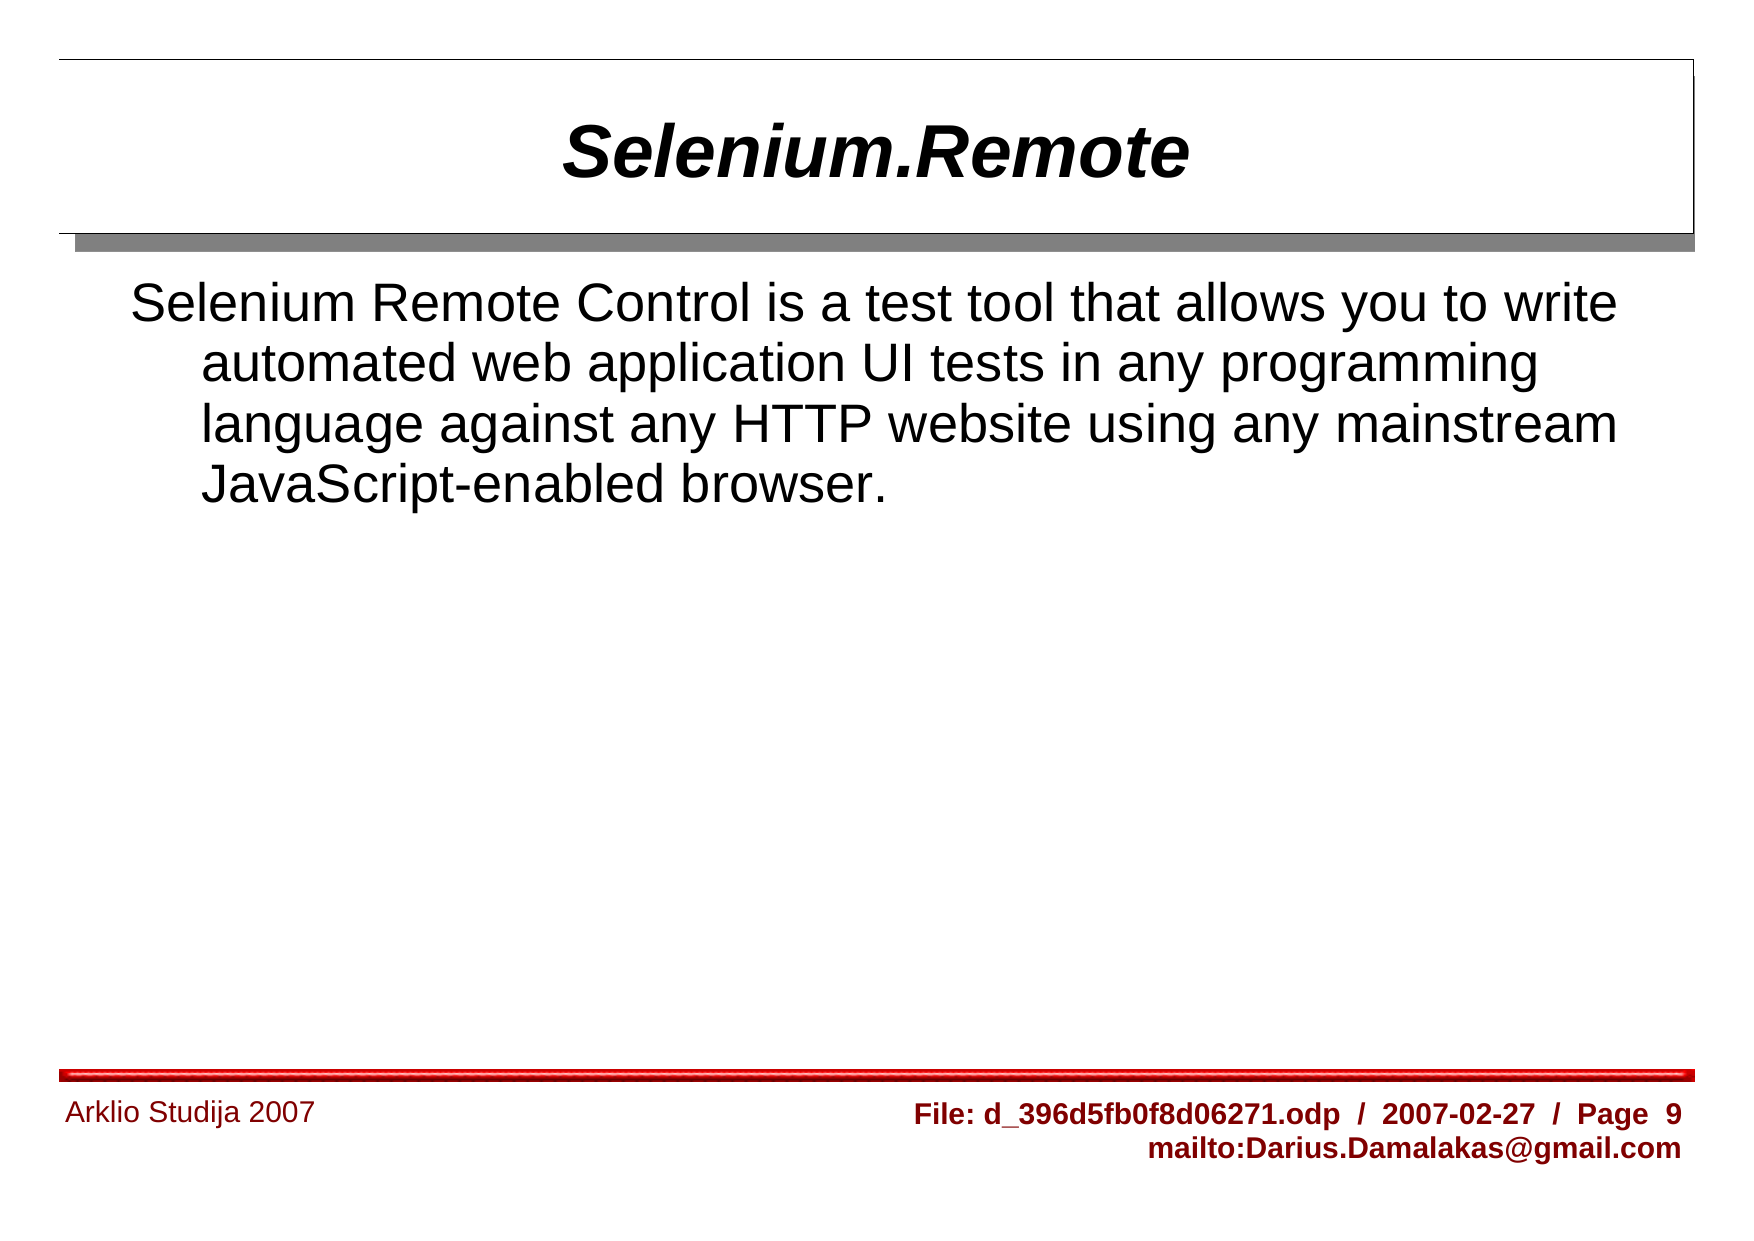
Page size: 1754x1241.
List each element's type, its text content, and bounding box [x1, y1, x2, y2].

picture [59, 1069, 1695, 1082]
title Selenium.Remote [59, 59, 1695, 244]
list Selenium Remote Control is a test tool that allows you to write automated web application UI tests in any programming language against any HTTP website using any mainstream JavaScript-enabled browser. [71, 272, 1695, 1055]
